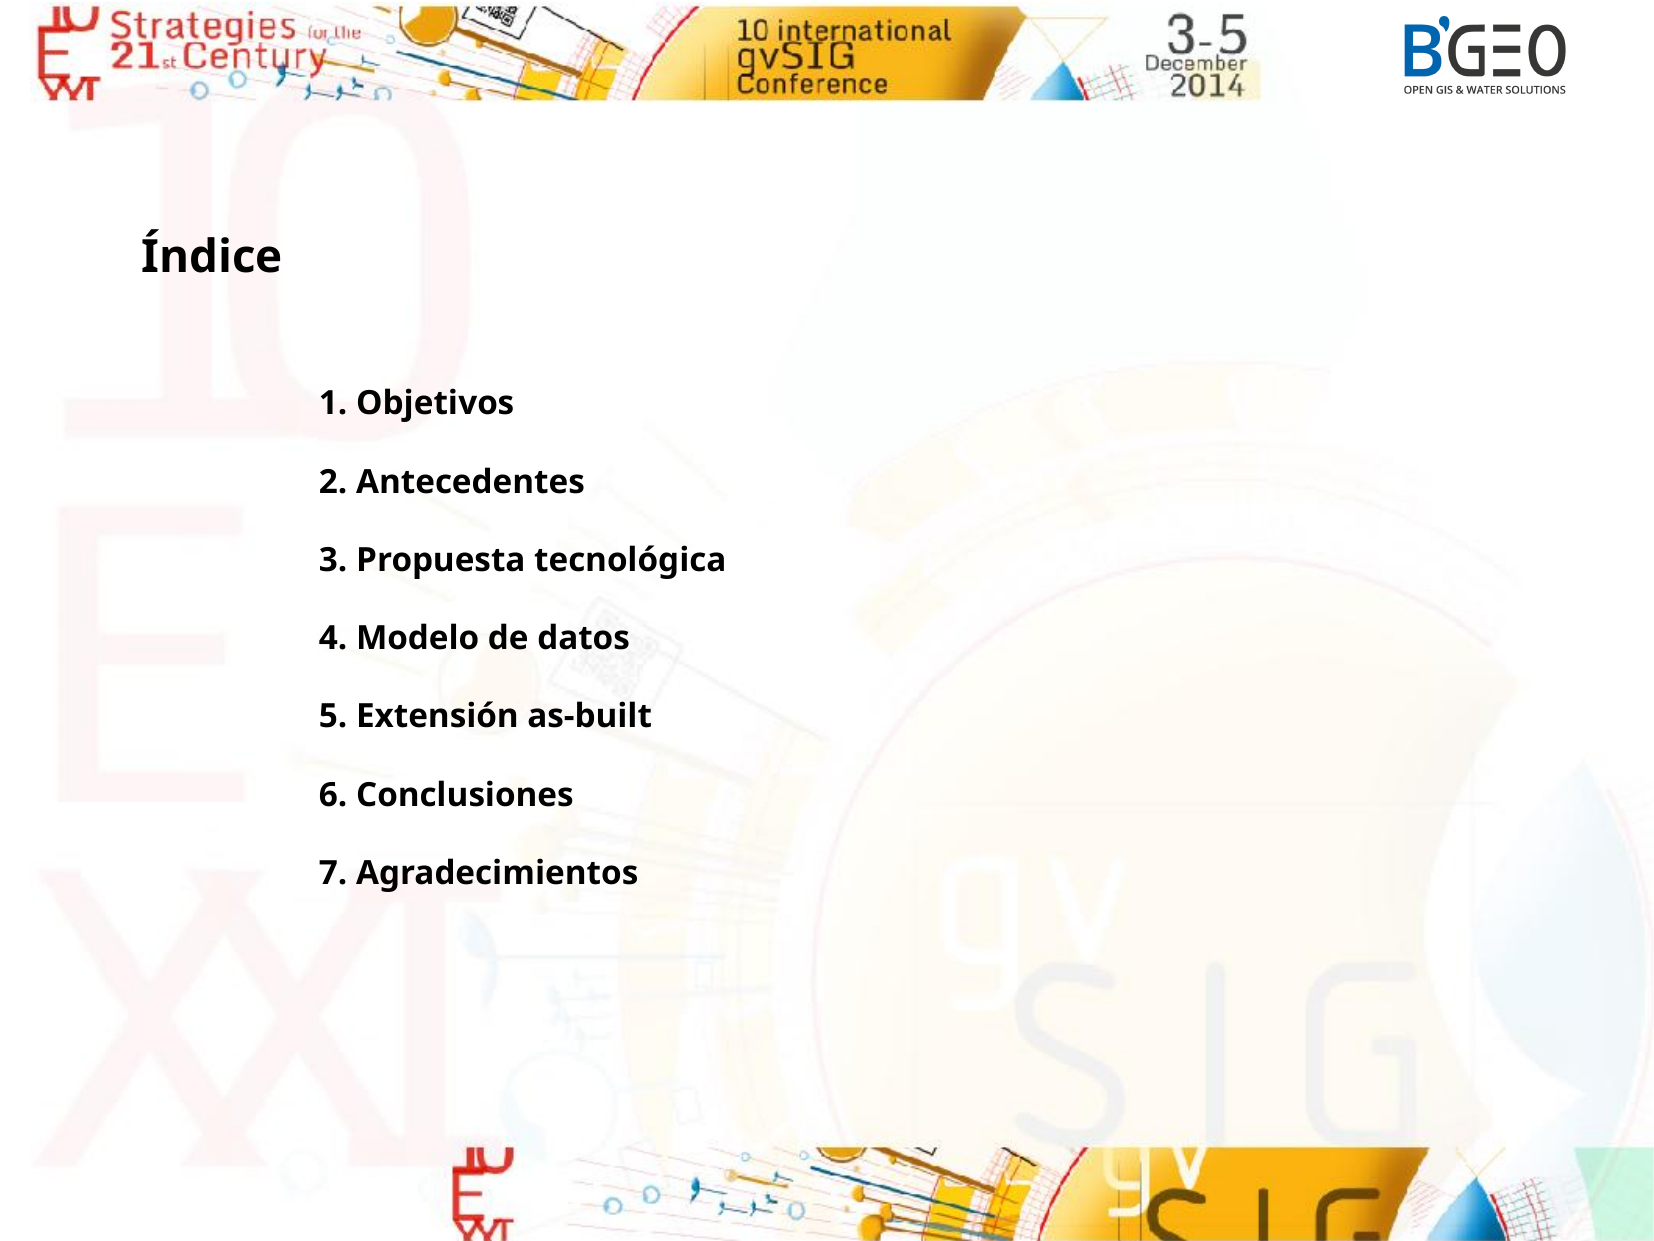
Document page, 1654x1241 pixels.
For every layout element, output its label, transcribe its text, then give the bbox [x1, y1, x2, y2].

text_box 1. Objetivos 2. Antecedentes 3. Propuesta tecnológica 4. Modelo de datos 5. Extensión as-built 6. Conclusiones 7. Agradecimientos [318, 368, 1477, 997]
picture [6, 2, 1654, 1241]
subtitle Índice [141, 223, 821, 286]
